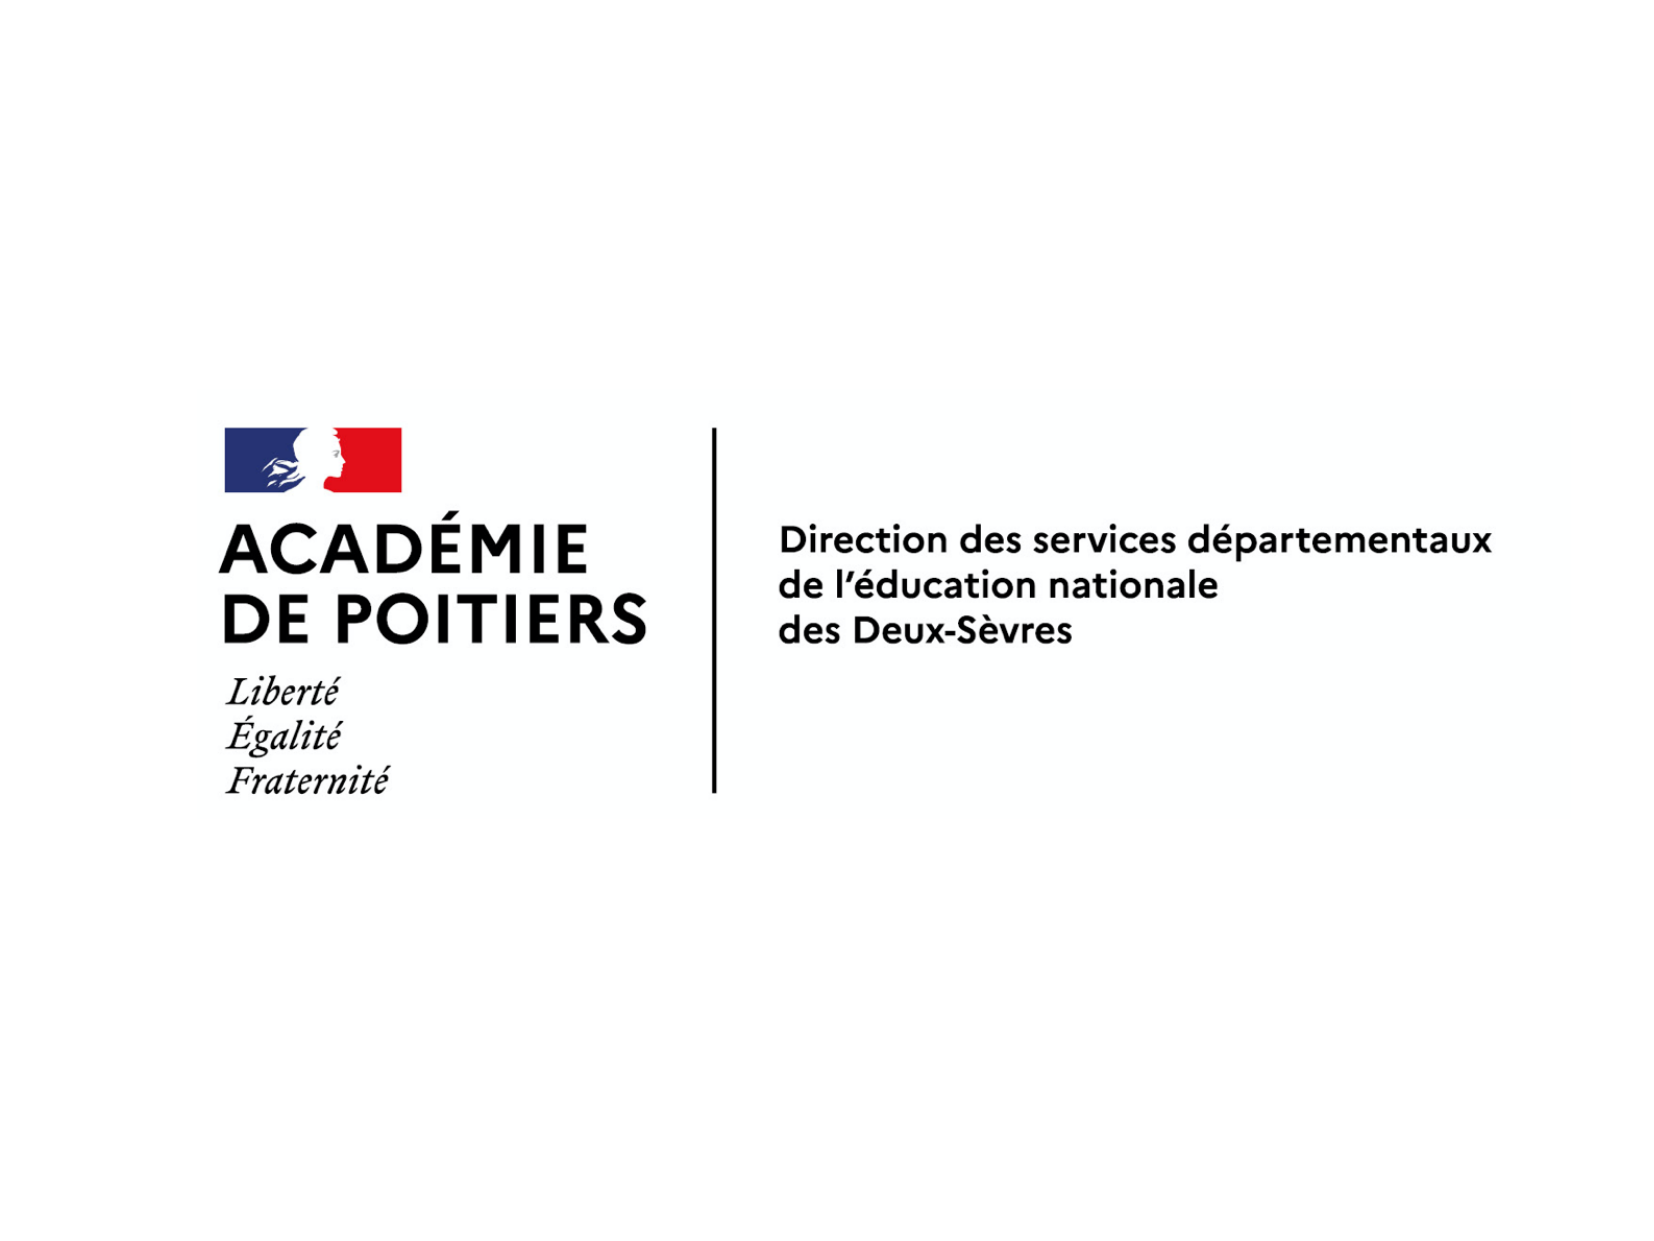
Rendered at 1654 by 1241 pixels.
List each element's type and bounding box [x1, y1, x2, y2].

picture [197, 389, 1571, 819]
